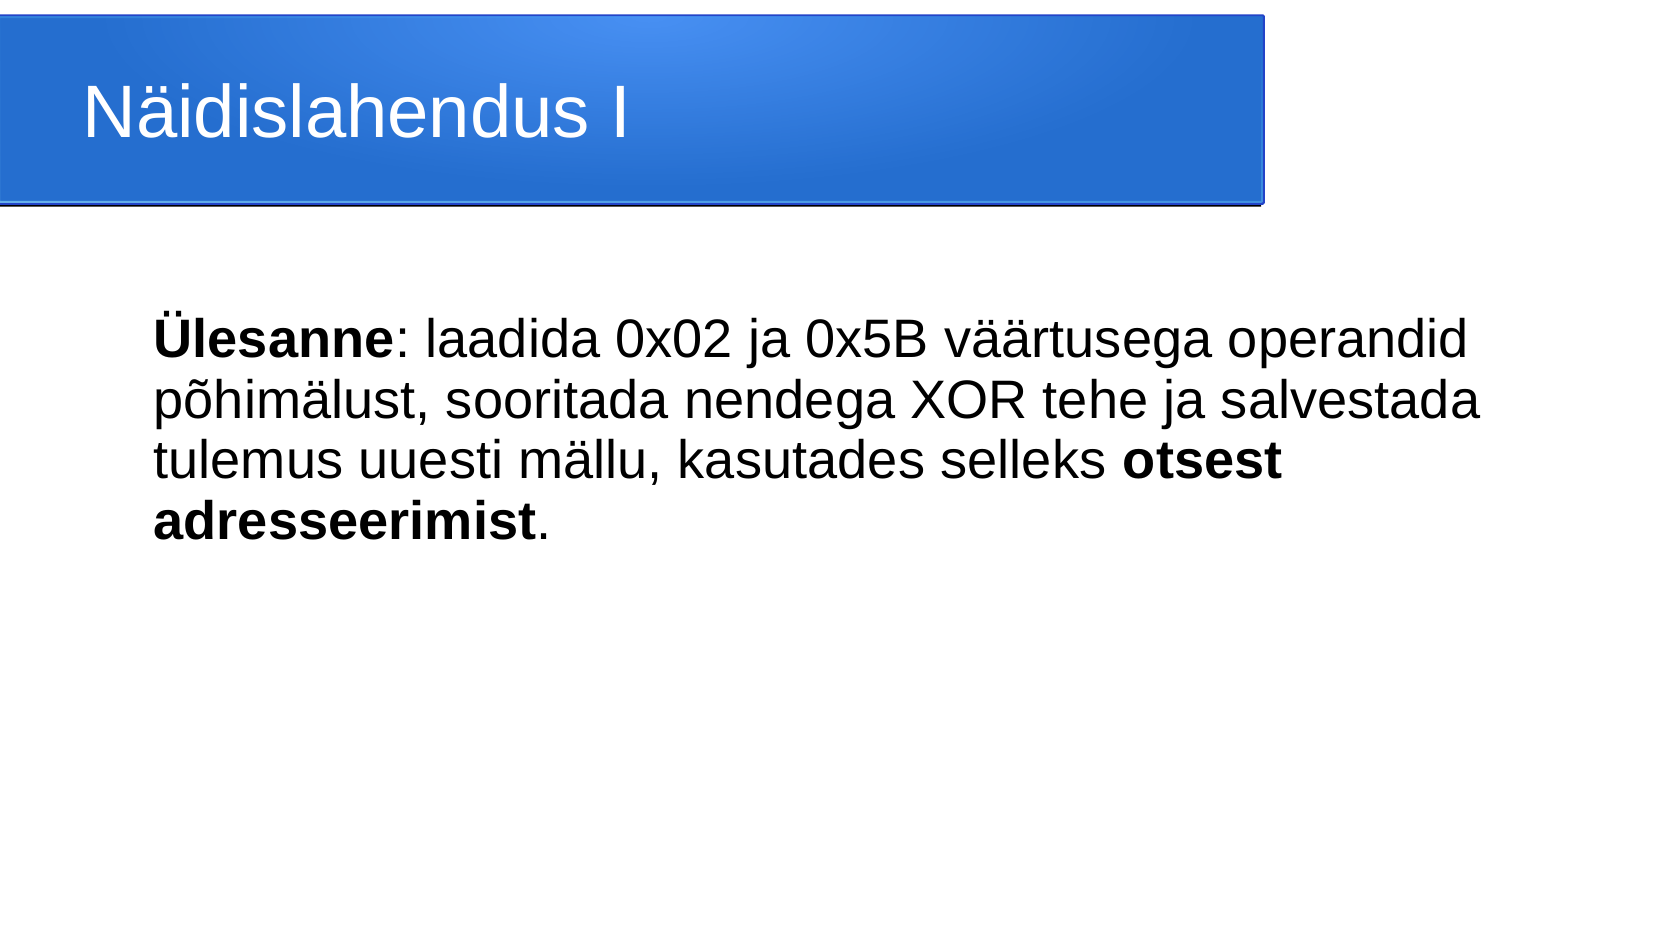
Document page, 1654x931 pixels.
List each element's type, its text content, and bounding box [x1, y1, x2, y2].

list Ülesanne: laadida 0x02 ja 0x5B väärtusega operandid põhimälust, sooritada nendega XOR tehe ja salvestada tulemus uuesti mällu, kasutades selleks otsest adresseerimist. [82, 224, 1571, 764]
title Näidislahendus I [82, 35, 1235, 189]
